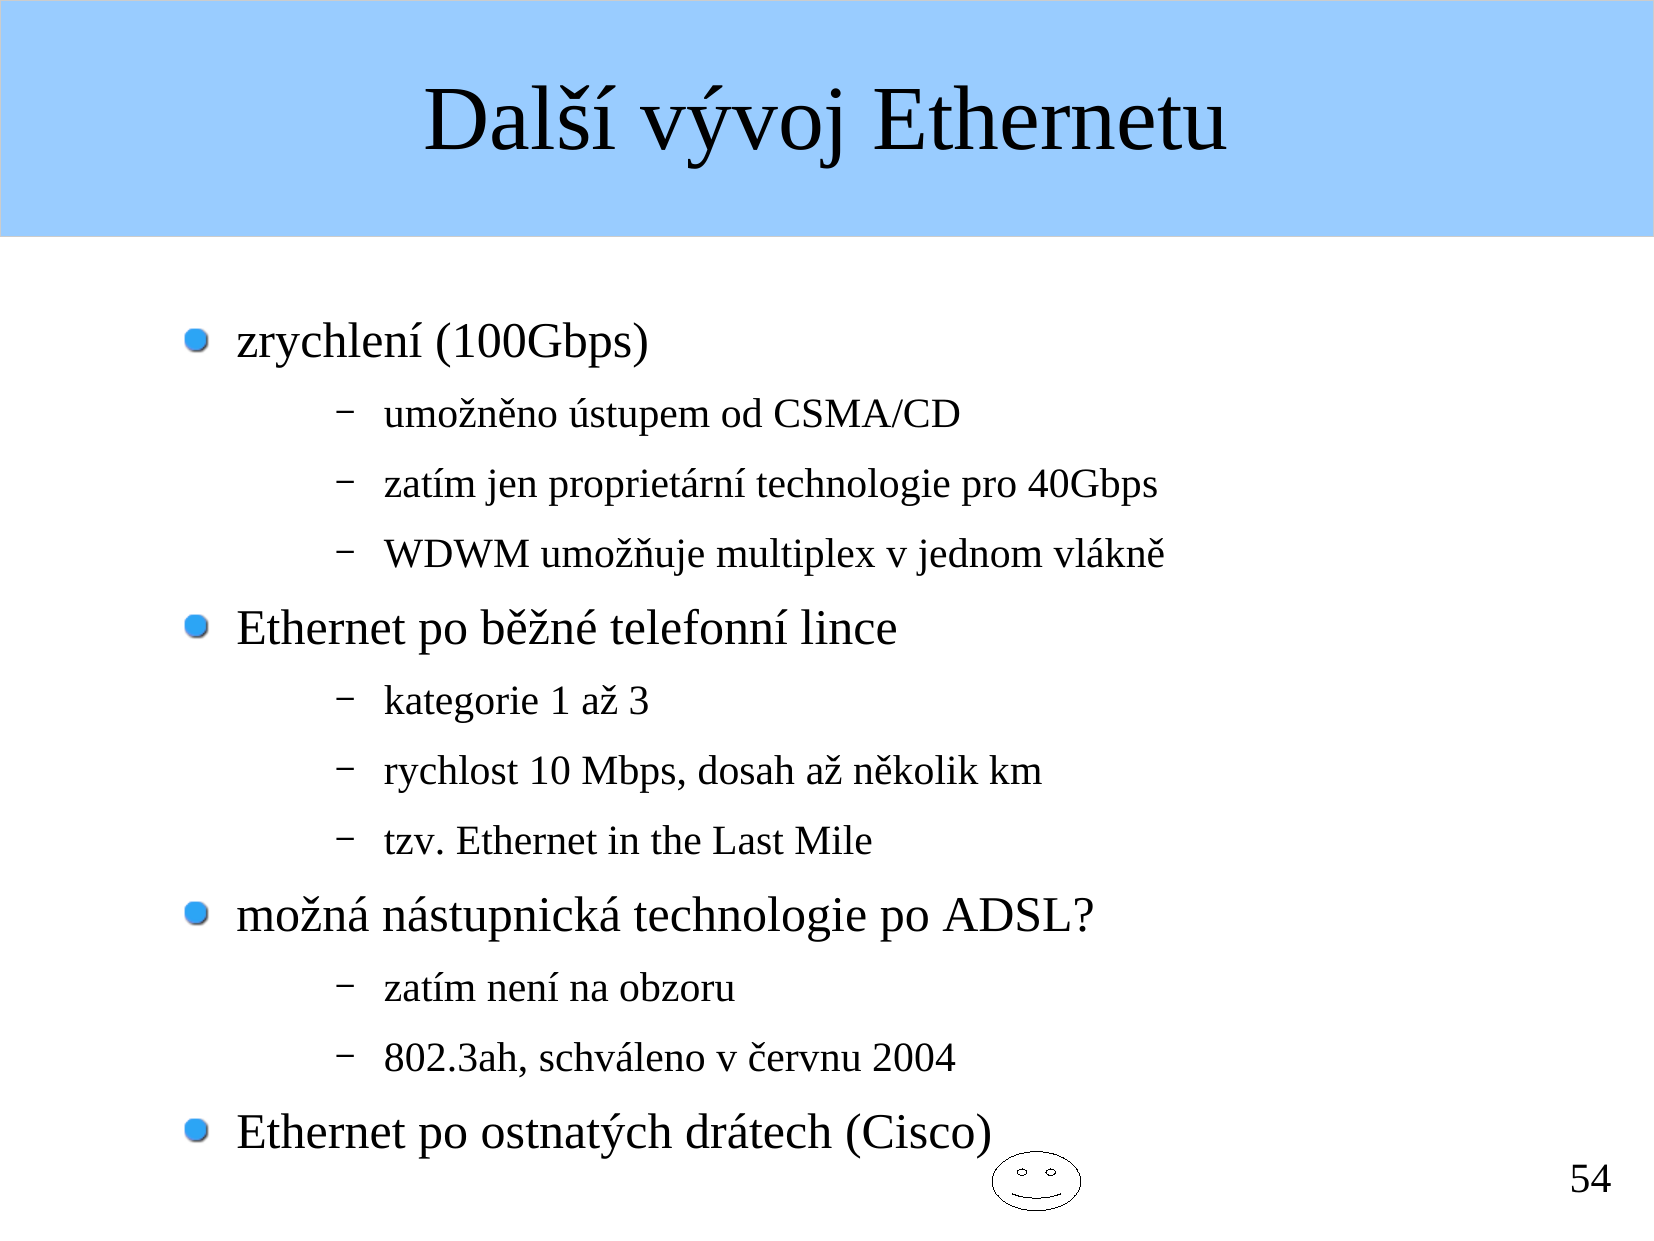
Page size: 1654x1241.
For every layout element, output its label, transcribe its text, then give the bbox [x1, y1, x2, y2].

title Další vývoj Ethernetu [0, 0, 1654, 237]
list zrychlení (100Gbps) umožněno ústupem od CSMA/CD zatím jen proprietární technologie pro 40Gbps WDWM umožňuje multiplex v jednom vlákně Ethernet po běžné telefonní lince kategorie 1 až 3 rychlost 10 Mbps, dosah až několik km tzv. Ethernet in the Last Mile možná nástupnická technologie po ADSL? zatím není na obzoru 802.3ah, schváleno v červnu 2004 Ethernet po ostnatých drátech (Cisco) [147, 313, 1506, 1214]
